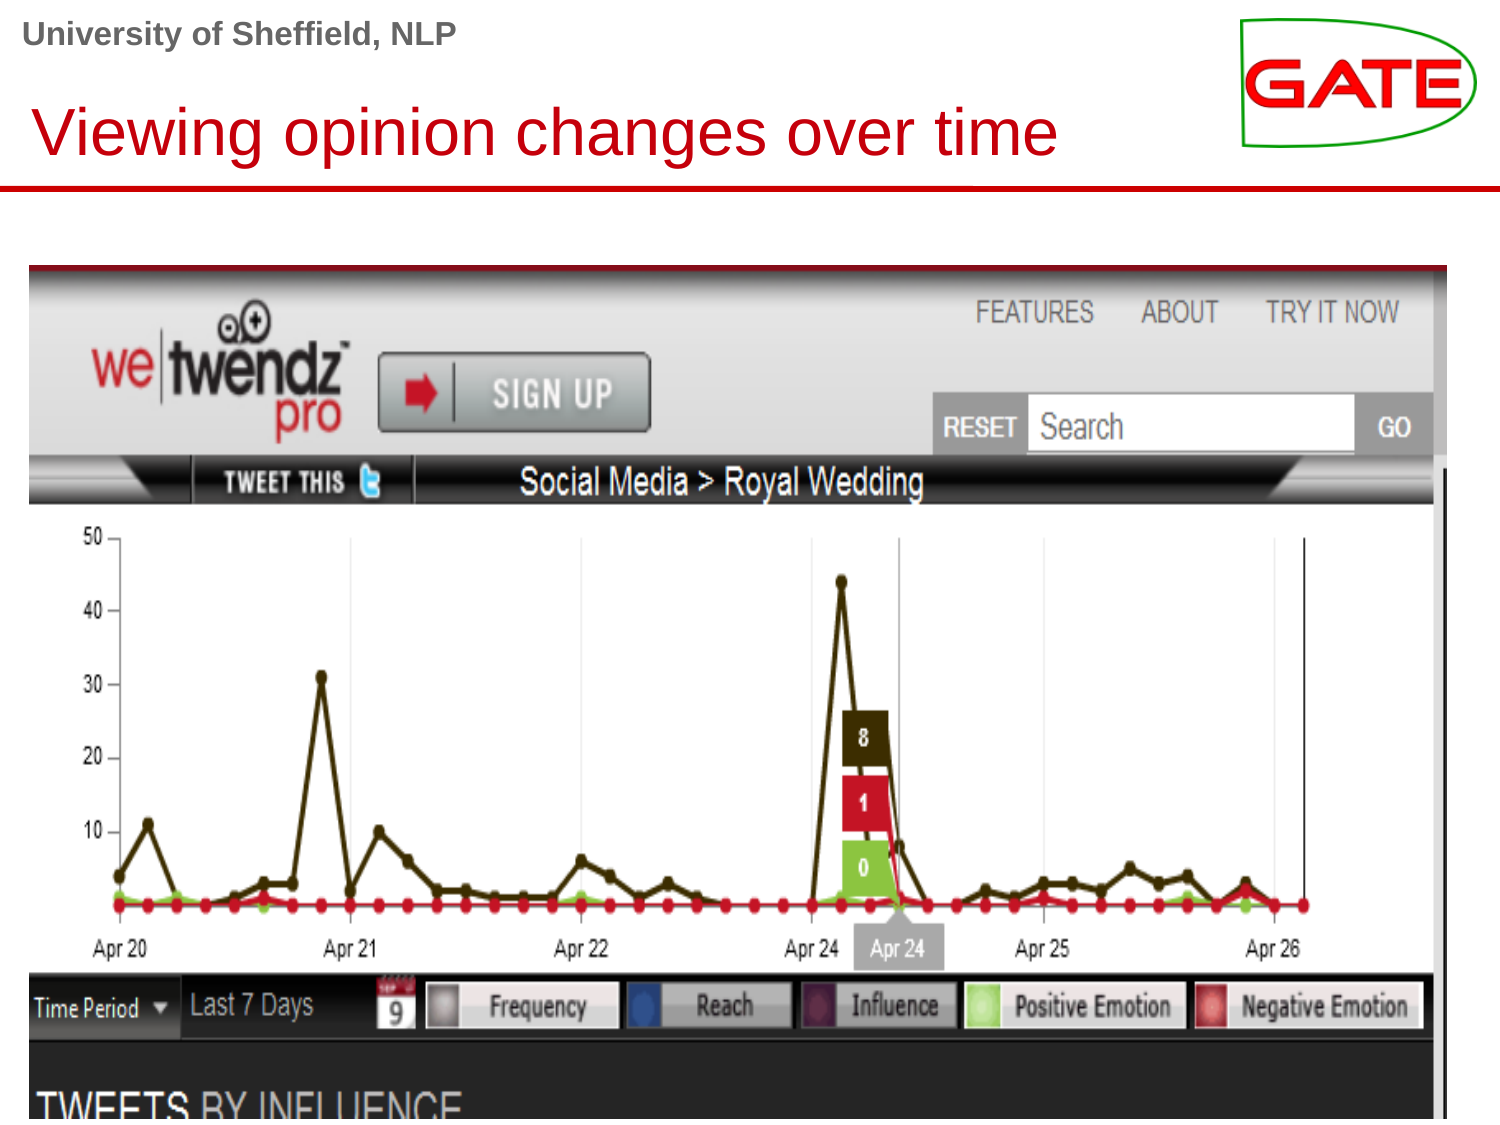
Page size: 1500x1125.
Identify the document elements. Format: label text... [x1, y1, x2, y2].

picture [29, 265, 1447, 1119]
title Viewing opinion changes over time [31, 37, 1270, 230]
picture [1240, 18, 1477, 148]
